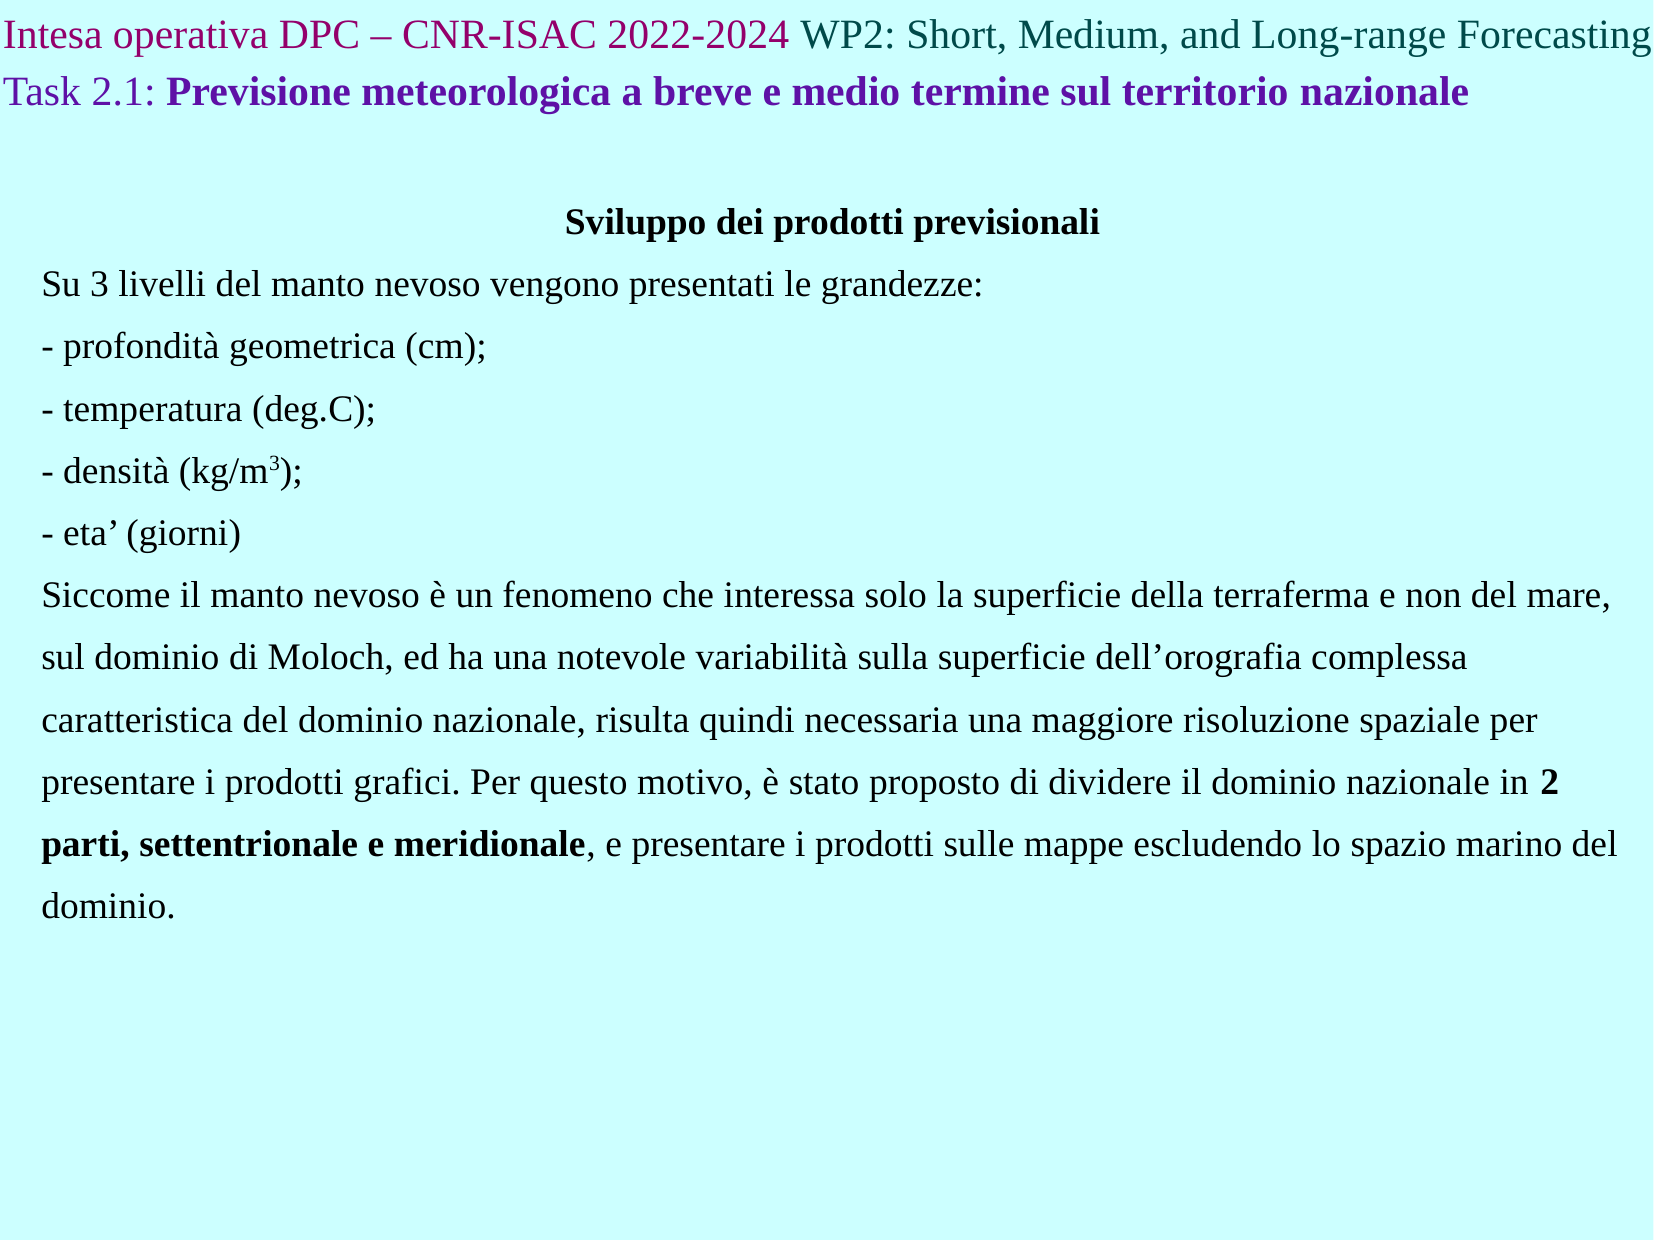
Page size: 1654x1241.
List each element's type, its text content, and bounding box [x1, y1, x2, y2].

text_box Sviluppo dei prodotti previsionali Su 3 livelli del manto nevoso vengono presentati le grandezze: - profondità geometrica (cm); - temperatura (deg.C); - densità (kg/m3); - eta’ (giorni) Siccome il manto nevoso è un fenomeno che interessa solo la superficie della terraferma e non del mare, sul dominio di Moloch, ed ha una notevole variabilità sulla superficie dell’orografia complessa caratteristica del dominio nazionale, risulta quindi necessaria una maggiore risoluzione spaziale per presentare i prodotti grafici. Per questo motivo, è stato proposto di dividere il dominio nazionale in 2 parti, settentrionale e meridionale, e presentare i prodotti sulle mappe escludendo lo spazio marino del dominio. [41, 180, 1625, 1031]
text_box Intesa operativa DPC – CNR-ISAC 2022-2024 WP2: Short, Medium, and Long-range Forecasting Task 2.1: Previsione meteorologica a breve e medio termine sul territorio nazionale [0, 8, 1654, 154]
